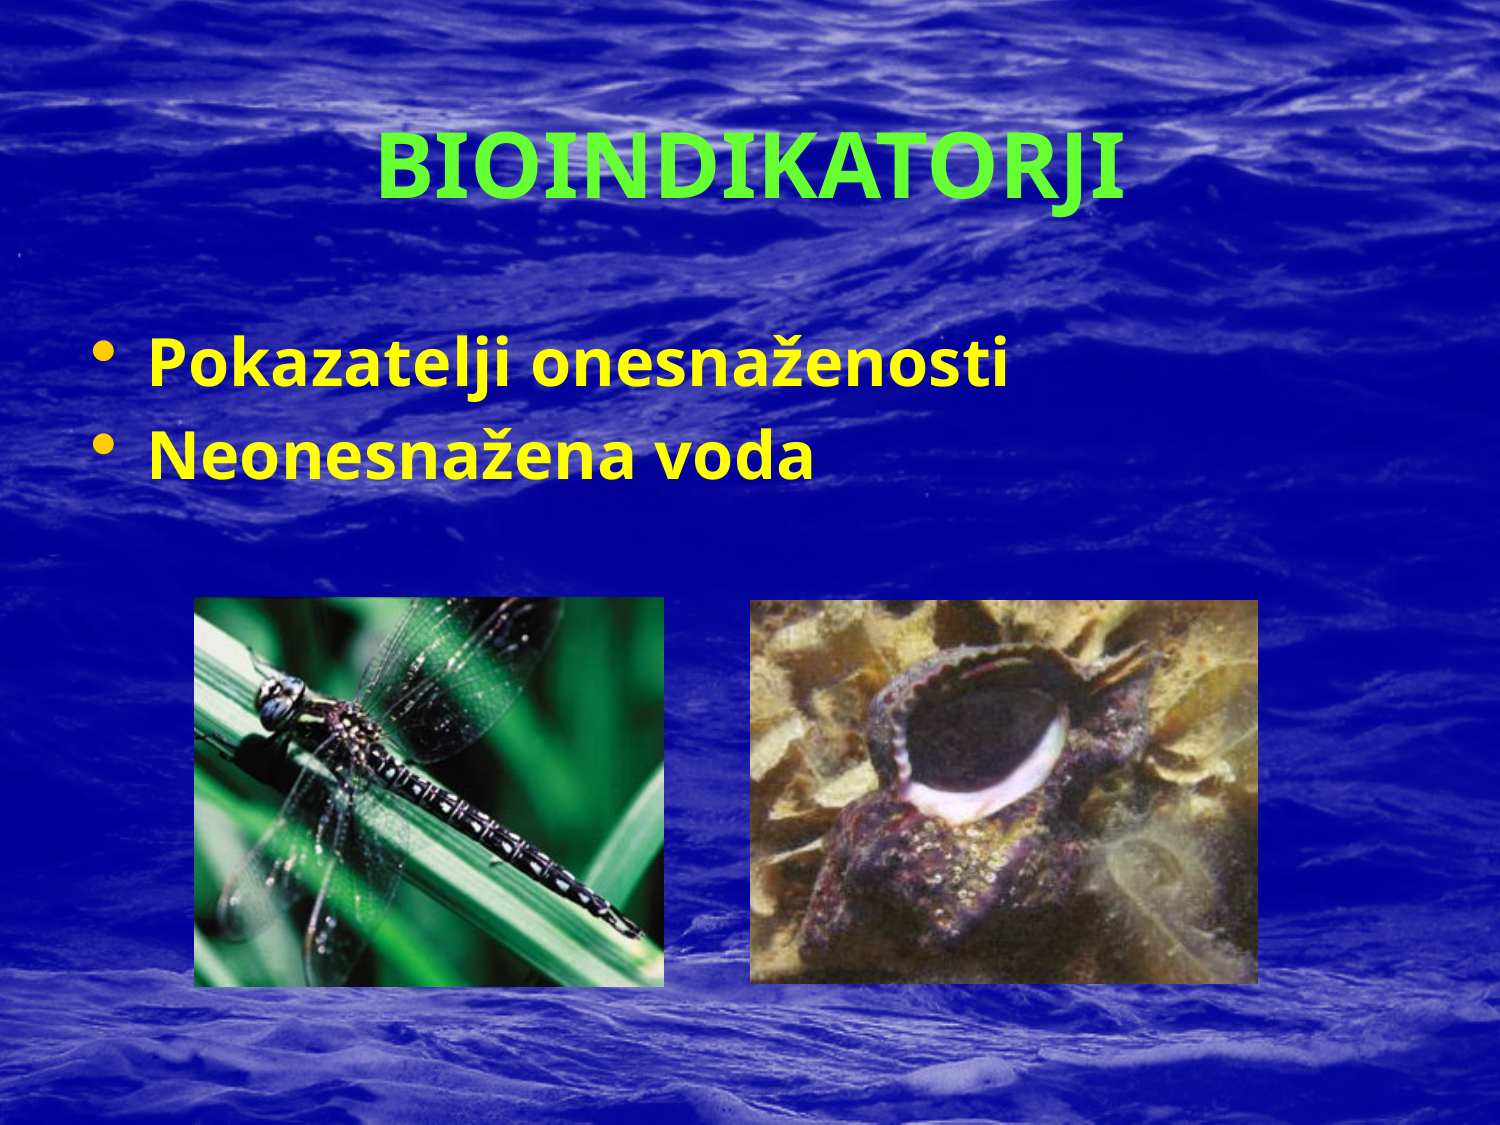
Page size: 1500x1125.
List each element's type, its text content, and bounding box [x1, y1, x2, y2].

title BIOINDIKATORJI [75, 47, 1425, 275]
picture [0, 0, 1500, 1125]
list Pokazatelji onesnaženosti Neonesnažena voda [75, 312, 1425, 516]
